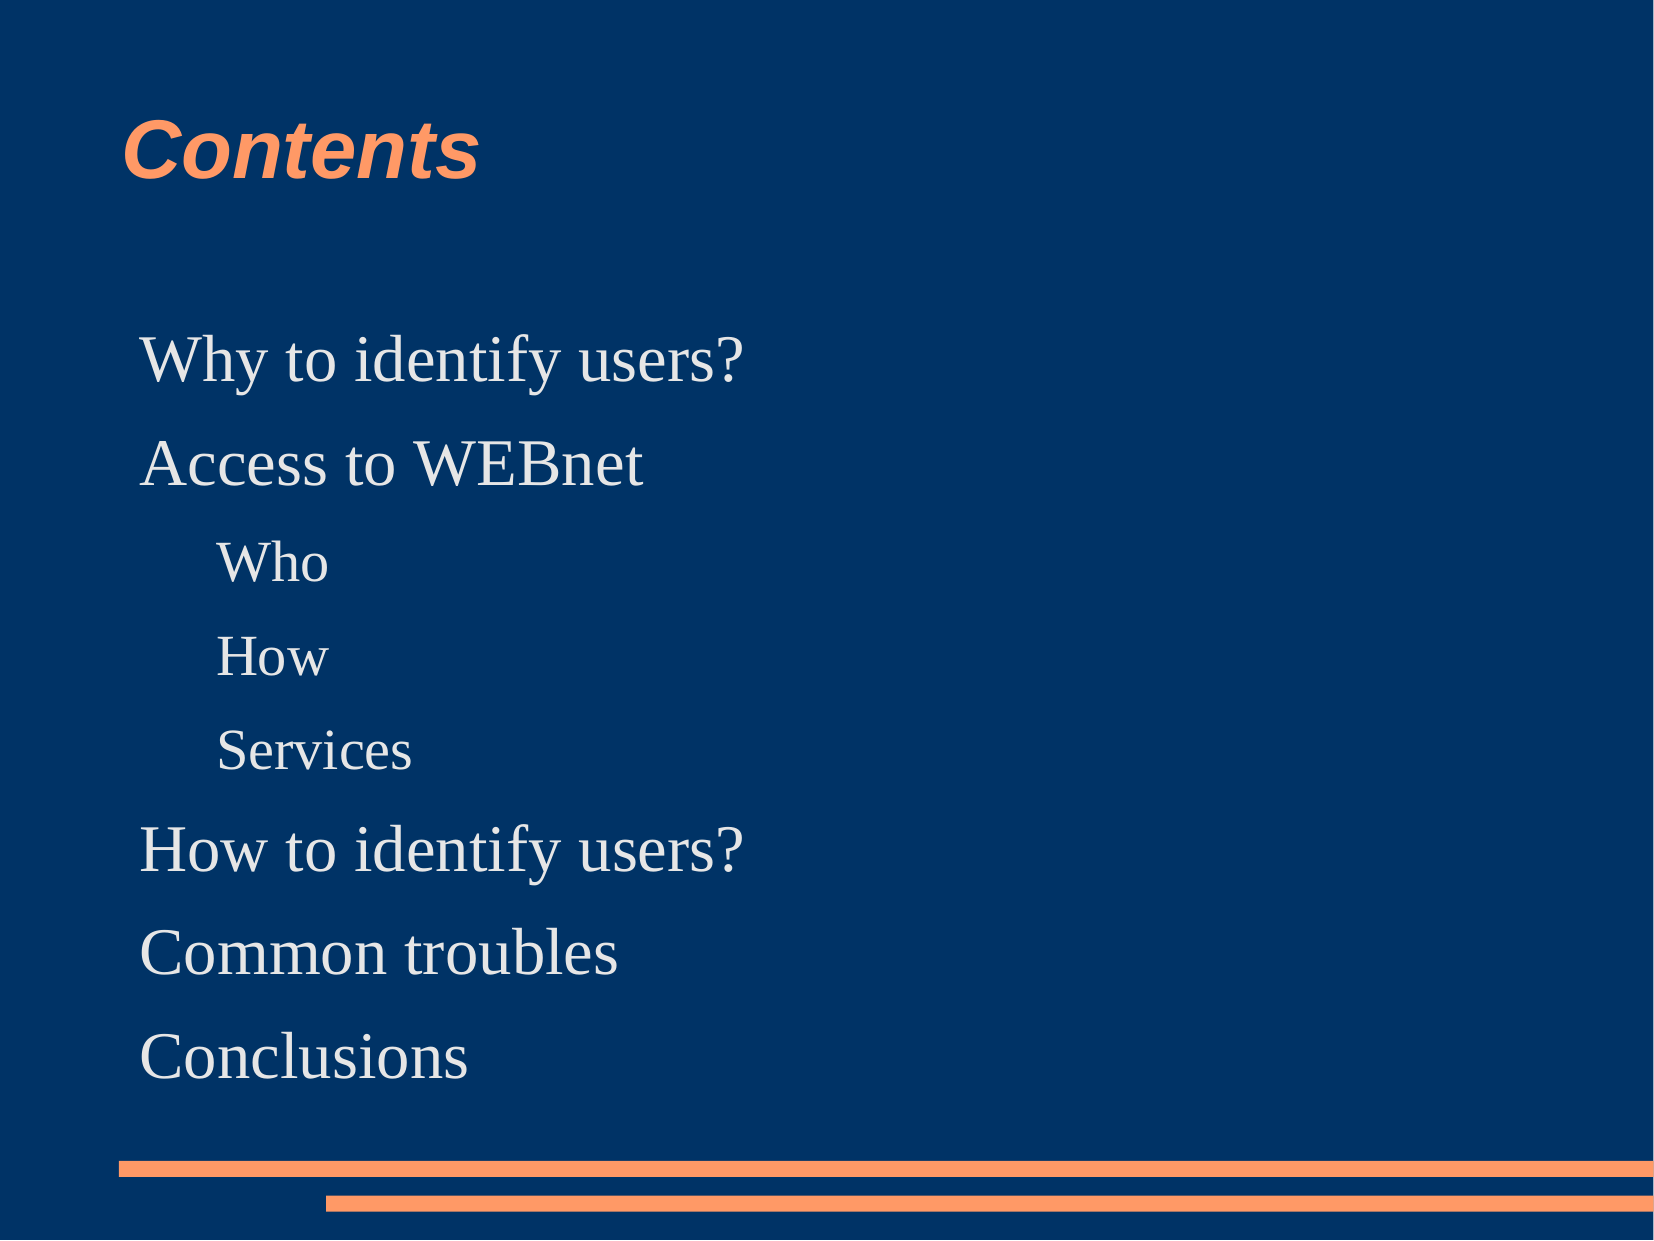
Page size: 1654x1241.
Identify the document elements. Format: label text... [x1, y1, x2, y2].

list Why to identify users? Access to WEBnet Who How Services How to identify users? Common troubles Conclusions [121, 322, 1561, 1133]
title Contents [121, 46, 1534, 254]
